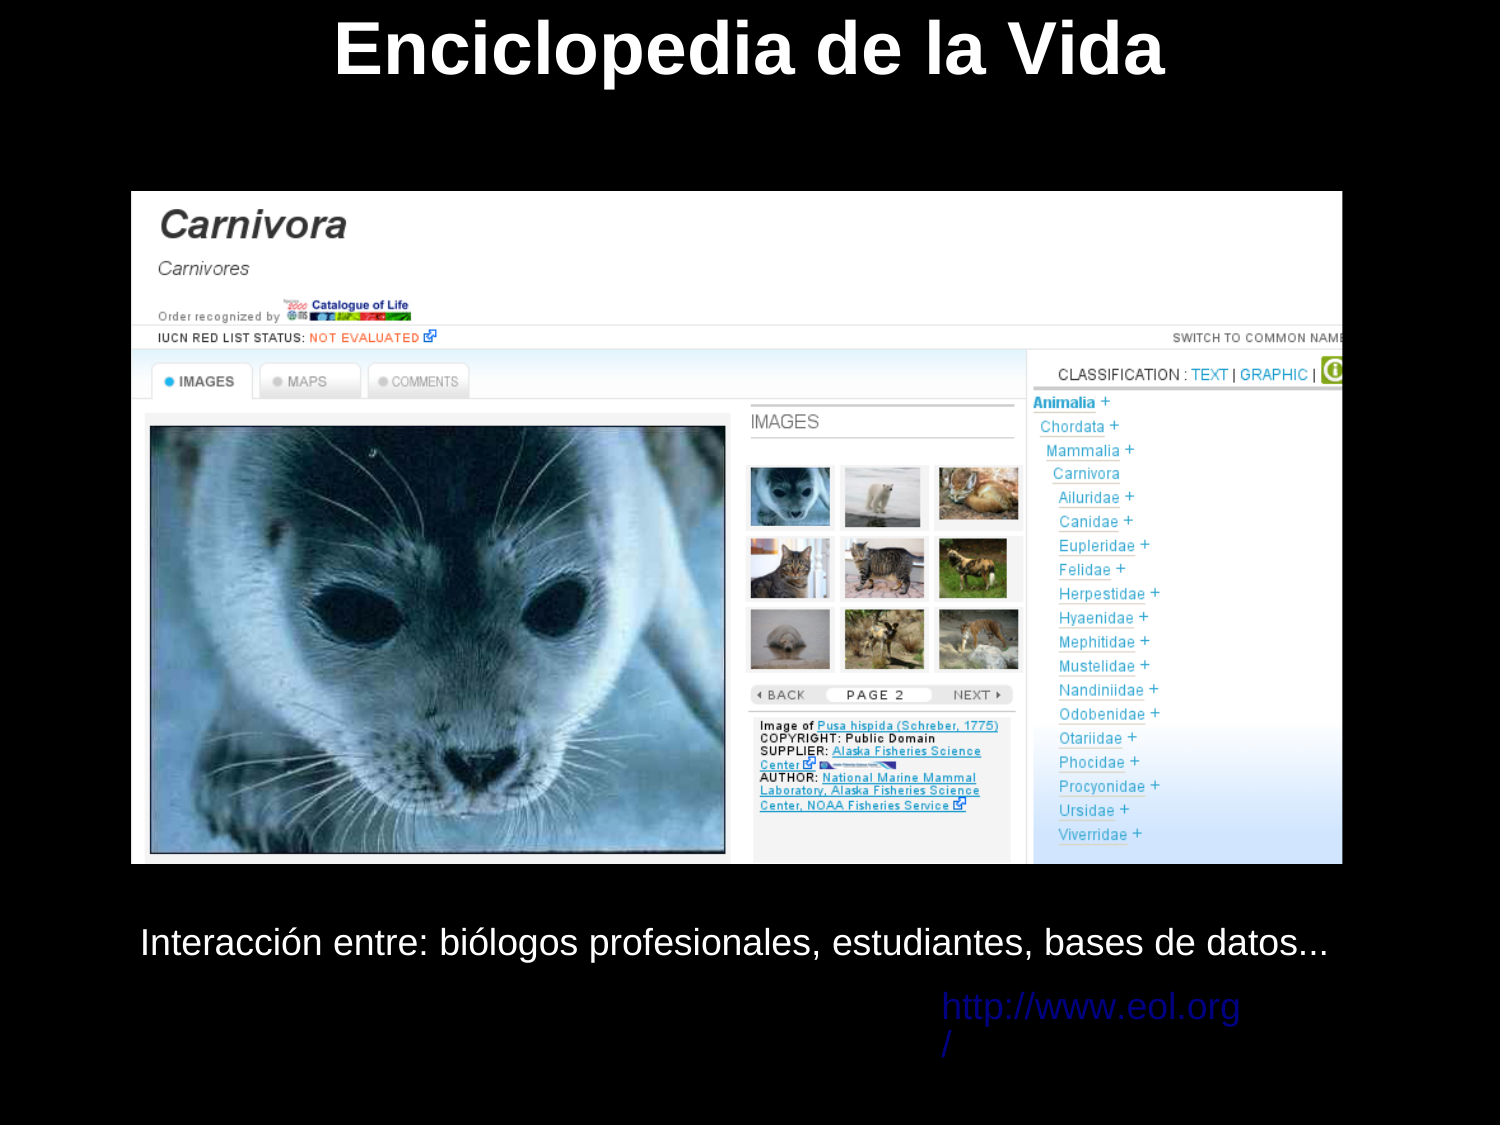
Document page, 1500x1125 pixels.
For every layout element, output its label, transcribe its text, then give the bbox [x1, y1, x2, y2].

text_box Interacción entre: biólogos profesionales, estudiantes, bases de datos... [125, 910, 1345, 971]
title Enciclopedia de la Vida [75, 0, 1425, 101]
picture [131, 191, 1343, 864]
text_box http://www.eol.org/ [926, 975, 1265, 1035]
